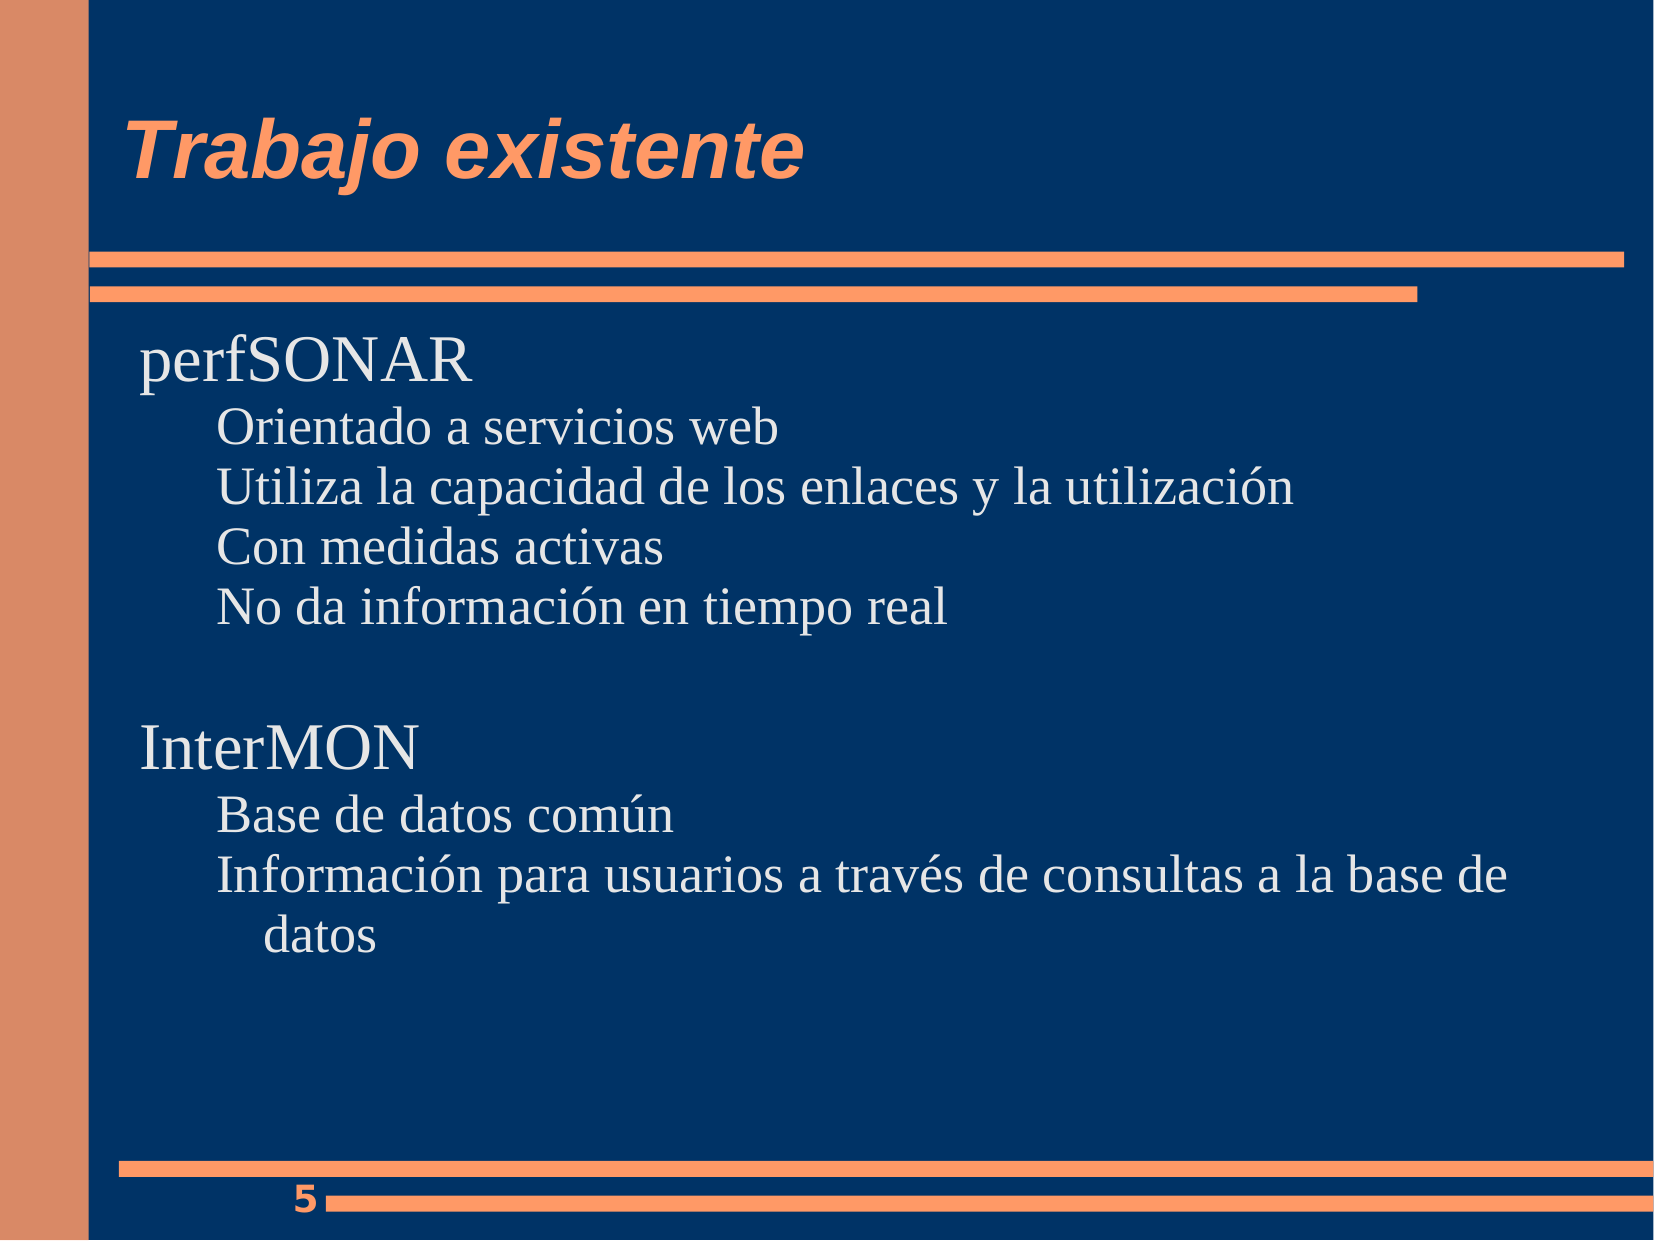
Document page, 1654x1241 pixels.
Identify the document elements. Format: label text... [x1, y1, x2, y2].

title Trabajo existente [121, 53, 1534, 247]
list perfSONAR Orientado a servicios web Utiliza la capacidad de los enlaces y la utilización Con medidas activas No da información en tiempo real InterMON Base de datos común Información para usuarios a través de consultas a la base de datos [121, 322, 1561, 1118]
